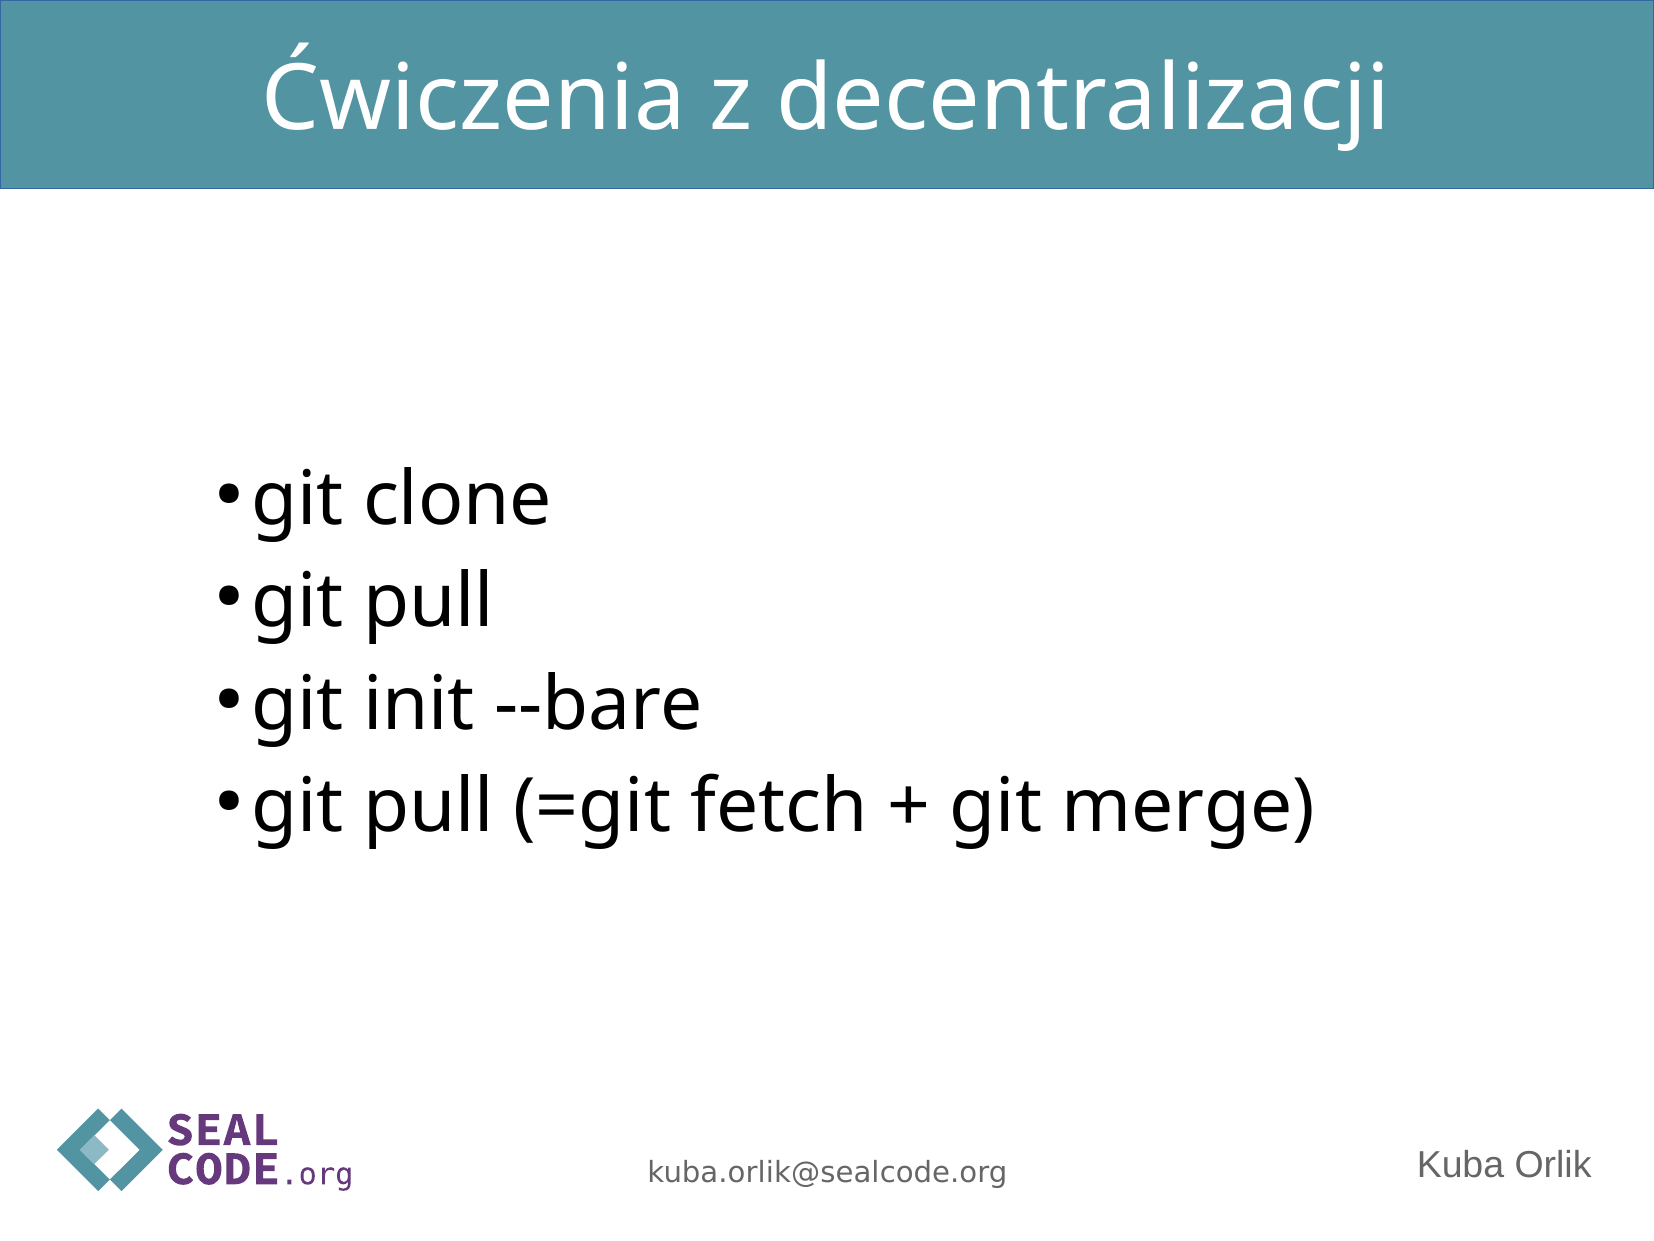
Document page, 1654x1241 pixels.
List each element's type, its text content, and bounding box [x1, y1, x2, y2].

text_box git clone git pull git init --bare git pull (=git fetch + git merge) [200, 437, 1583, 965]
title Ćwiczenia z decentralizacji [82, 0, 1571, 189]
